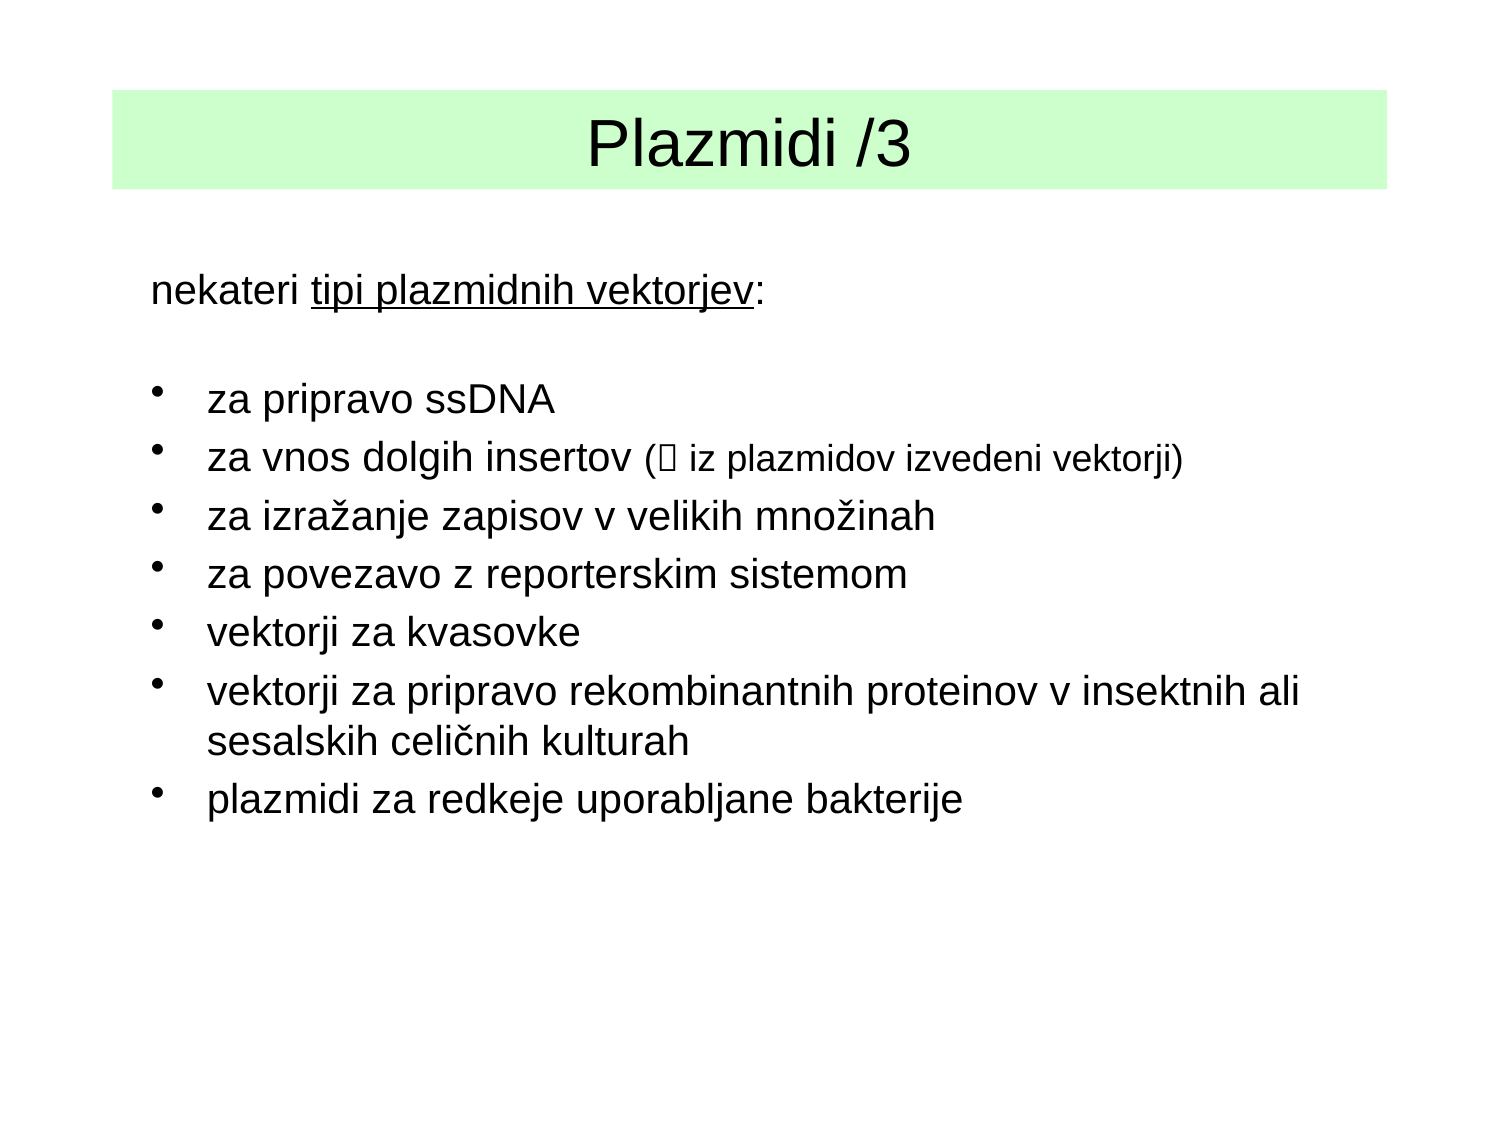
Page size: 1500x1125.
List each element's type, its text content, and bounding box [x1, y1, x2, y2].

list nekateri tipi plazmidnih vektorjev: za pripravo ssDNA za vnos dolgih insertov ( iz plazmidov izvedeni vektorji) za izražanje zapisov v velikih množinah za povezavo z reporterskim sistemom vektorji za kvasovke vektorji za pripravo rekombinantnih proteinov v insektnih ali sesalskih celičnih kulturah plazmidi za redkeje uporabljane bakterije [135, 255, 1380, 917]
title Plazmidi /3 [112, 90, 1388, 190]
